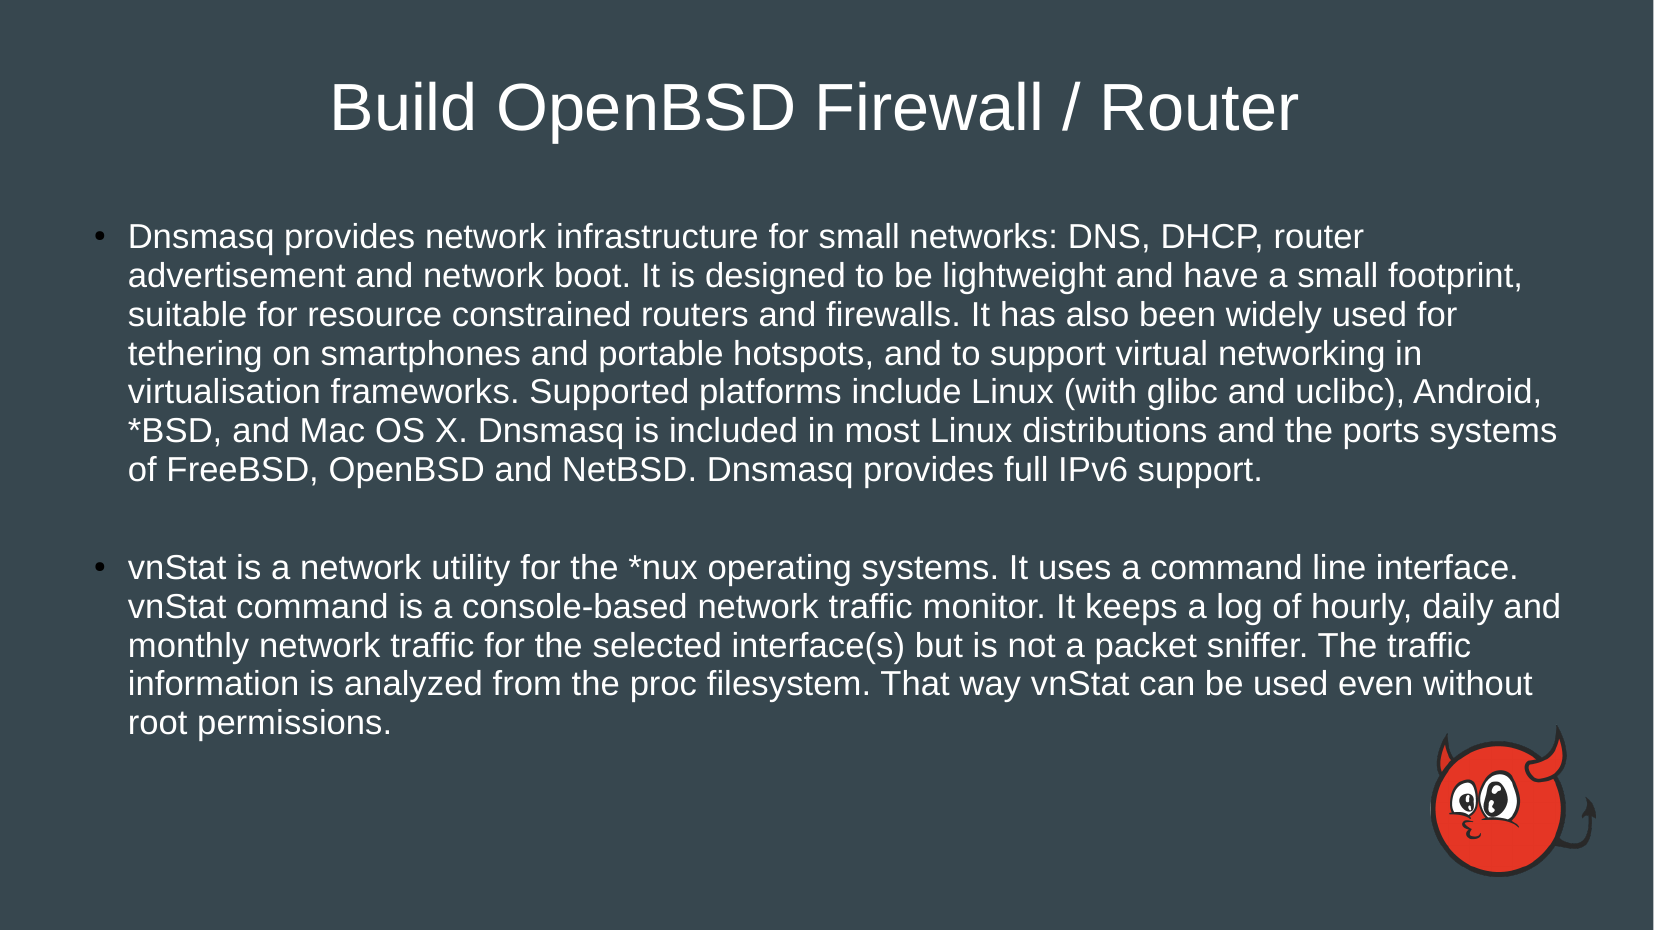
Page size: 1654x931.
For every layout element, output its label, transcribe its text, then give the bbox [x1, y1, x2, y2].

picture [1427, 717, 1598, 888]
list Dnsmasq provides network infrastructure for small networks: DNS, DHCP, router advertisement and network boot. It is designed to be lightweight and have a small footprint, suitable for resource constrained routers and firewalls. It has also been widely used for tethering on smartphones and portable hotspots, and to support virtual networking in virtualisation frameworks. Supported platforms include Linux (with glibc and uclibc), Android, *BSD, and Mac OS X. Dnsmasq is included in most Linux distributions and the ports systems of FreeBSD, OpenBSD and NetBSD. Dnsmasq provides full IPv6 support. vnStat is a network utility for the *nux operating systems. It uses a command line interface. vnStat command is a console-based network traffic monitor. It keeps a log of hourly, daily and monthly network traffic for the selected interface(s) but is not a packet sniffer. The traffic information is analyzed from the proc filesystem. That way vnStat can be used even without root permissions. [82, 217, 1571, 757]
title Build OpenBSD Firewall / Router [105, 30, 1525, 186]
